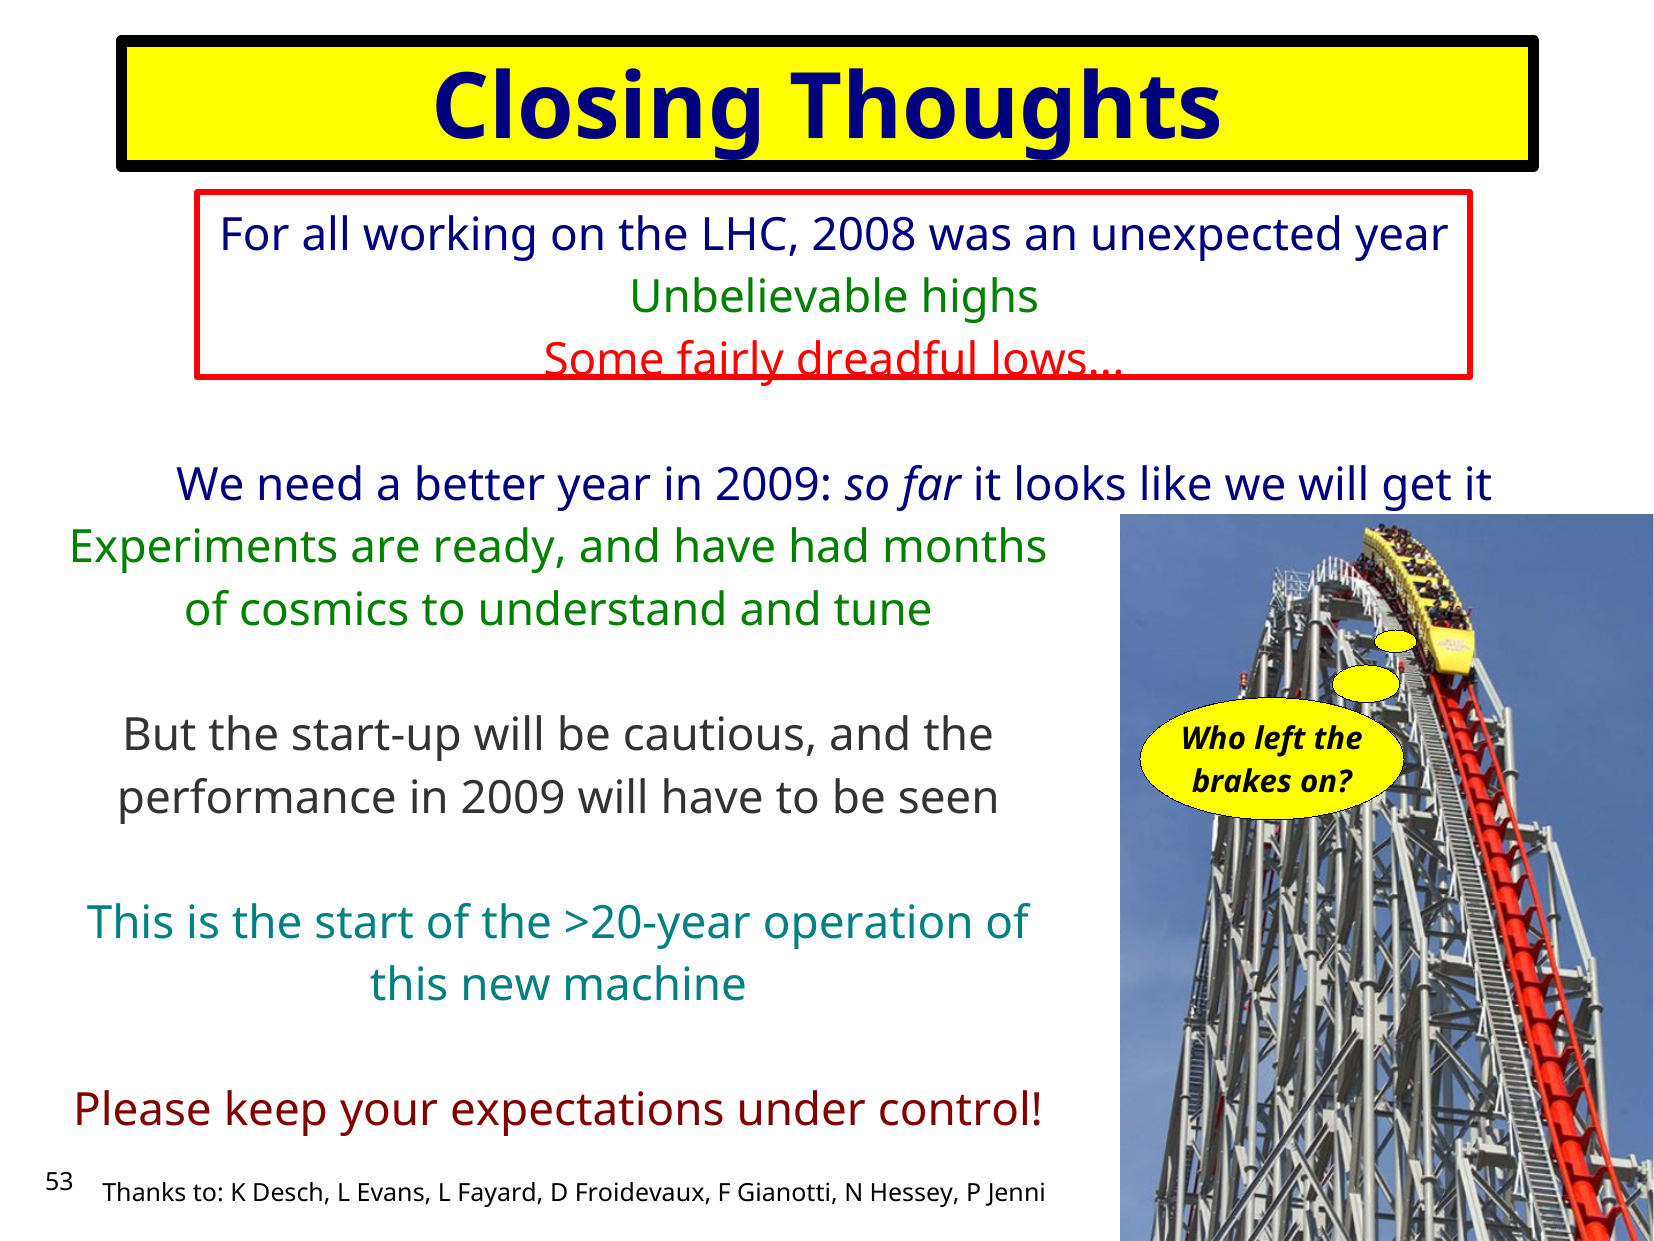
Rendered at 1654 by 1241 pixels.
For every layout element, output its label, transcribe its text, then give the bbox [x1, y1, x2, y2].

text_box For all working on the LHC, 2008 was an unexpected year Unbelievable highs Some fairly dreadful lows... We need a better year in 2009: so far it looks like we will get it [87, 201, 1582, 487]
text_box [1374, 629, 1417, 653]
picture [1120, 514, 1654, 1241]
text_box Experiments are ready, and have had months of cosmics to understand and tune But the start-up will be cautious, and the performance in 2009 will have to be seen This is the start of the >20-year operation of this new machine Please keep your expectations under control! [43, 513, 1074, 1098]
text_box Who left the brakes on? [1139, 697, 1405, 820]
text_box Thanks to: K Desch, L Evans, L Fayard, D Froidevaux, F Gianotti, N Hessey, P Jenni [102, 1175, 1073, 1205]
text_box For all working on the LHC, 2008 was an unexpected year Unbelievable highs Some fairly dreadful lows... We need a better year in 2009: so far it looks like we will get it [200, 201, 1467, 374]
text_box [1332, 664, 1401, 703]
title Closing Thoughts [121, 49, 1534, 158]
